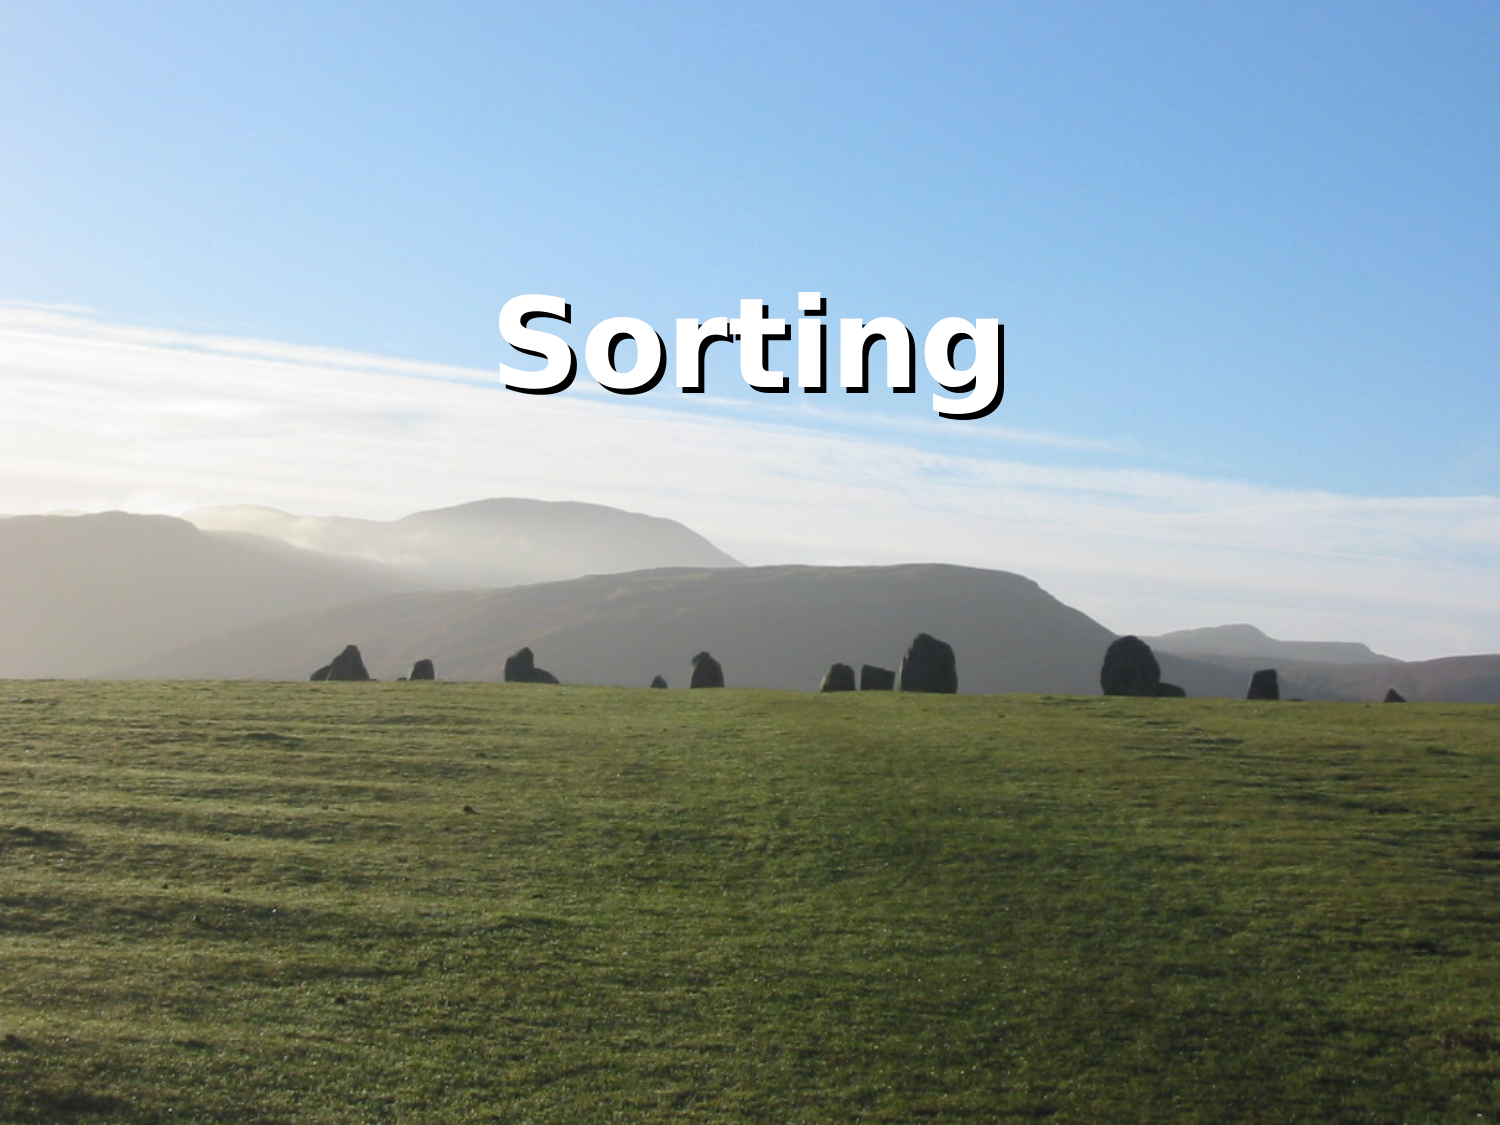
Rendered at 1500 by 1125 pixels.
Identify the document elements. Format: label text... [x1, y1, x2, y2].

title Sorting [112, 237, 1388, 425]
picture [0, 0, 1500, 1125]
